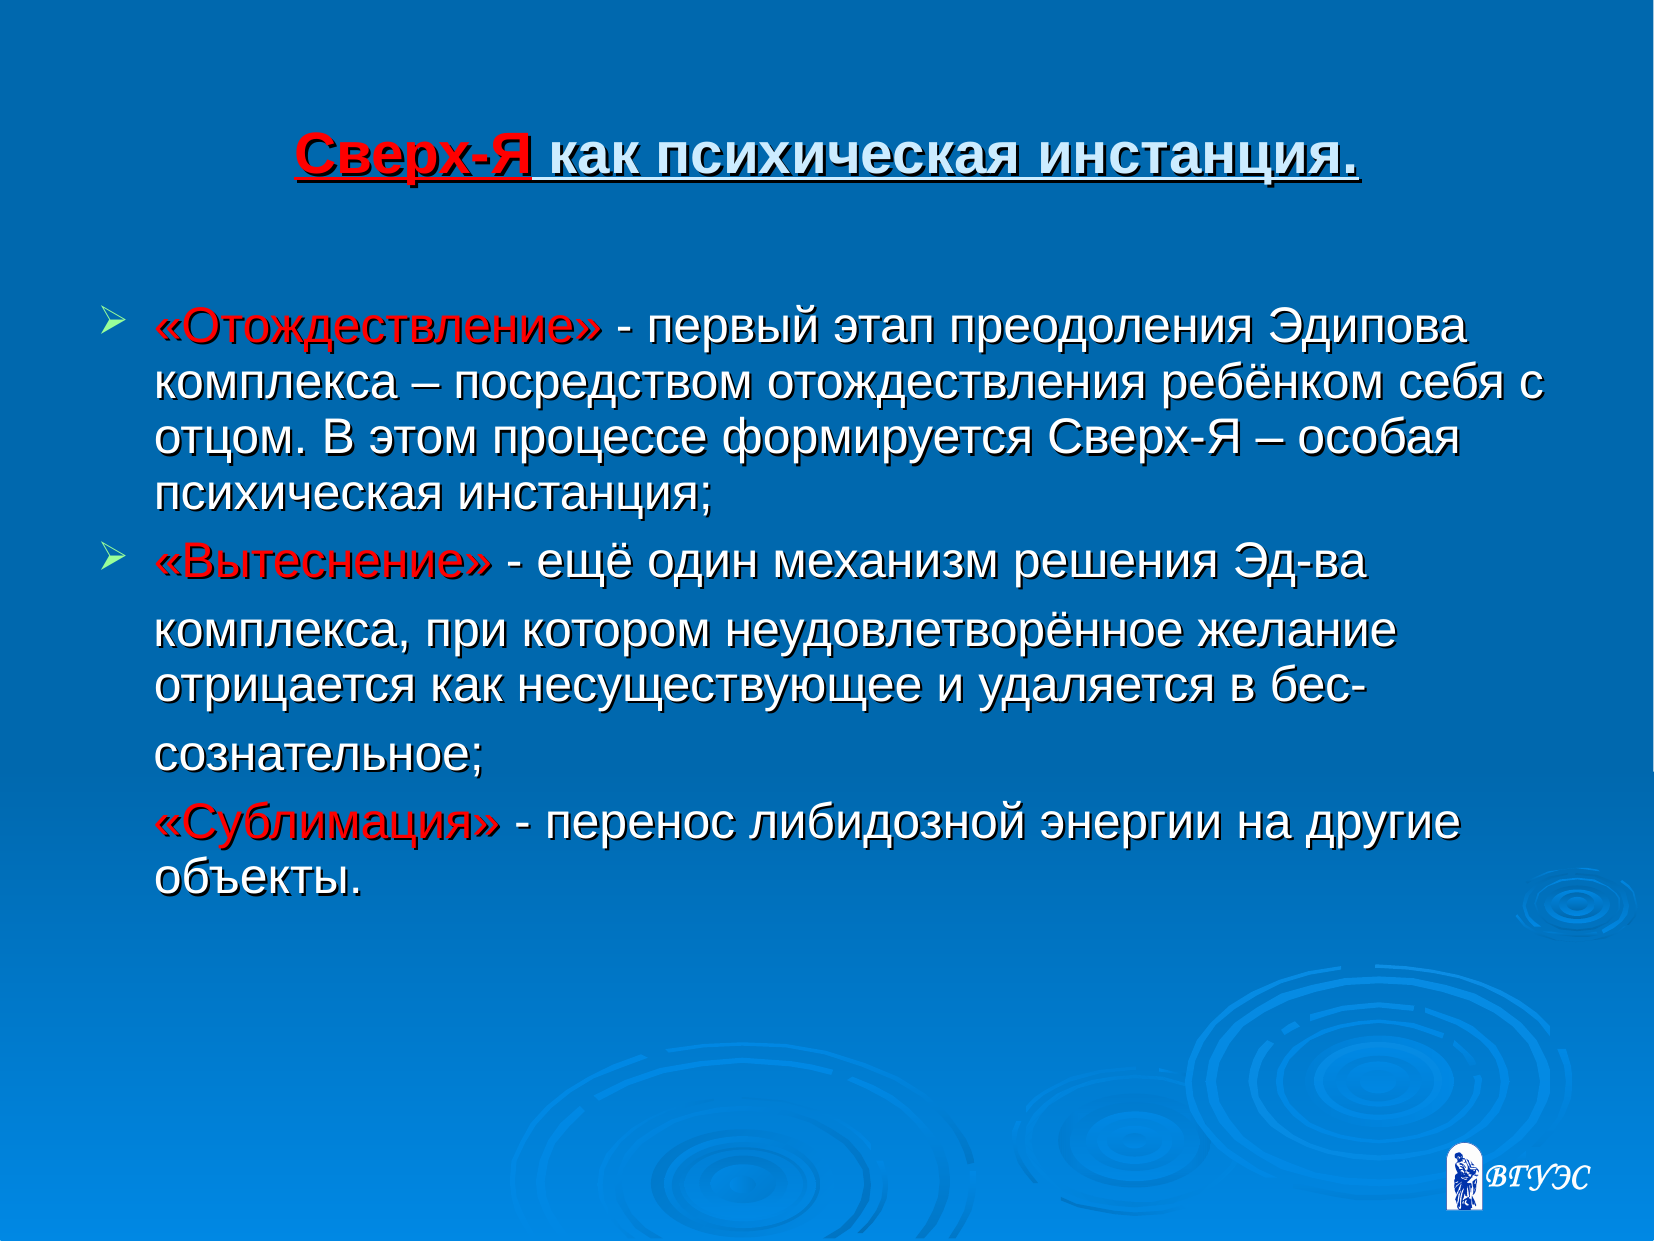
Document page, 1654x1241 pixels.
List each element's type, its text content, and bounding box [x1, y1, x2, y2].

title Сверх-Я как психическая инстанция. [82, 50, 1571, 257]
picture [1446, 1142, 1592, 1211]
list «Отождествление» - первый этап преодоления Эдипова комплекса – посредством отождествления ребёнком себя с отцом. В этом процессе формируется Сверх-Я – особая психическая инстанция; «Вытеснение» - ещё один механизм решения Эд-ва комплекса, при котором неудовлетворённое желание отрицается как несуществующее и удаляется в бес- сознательное; «Сублимация» - перенос либидозной энергии на другие объекты. [82, 289, 1571, 1108]
